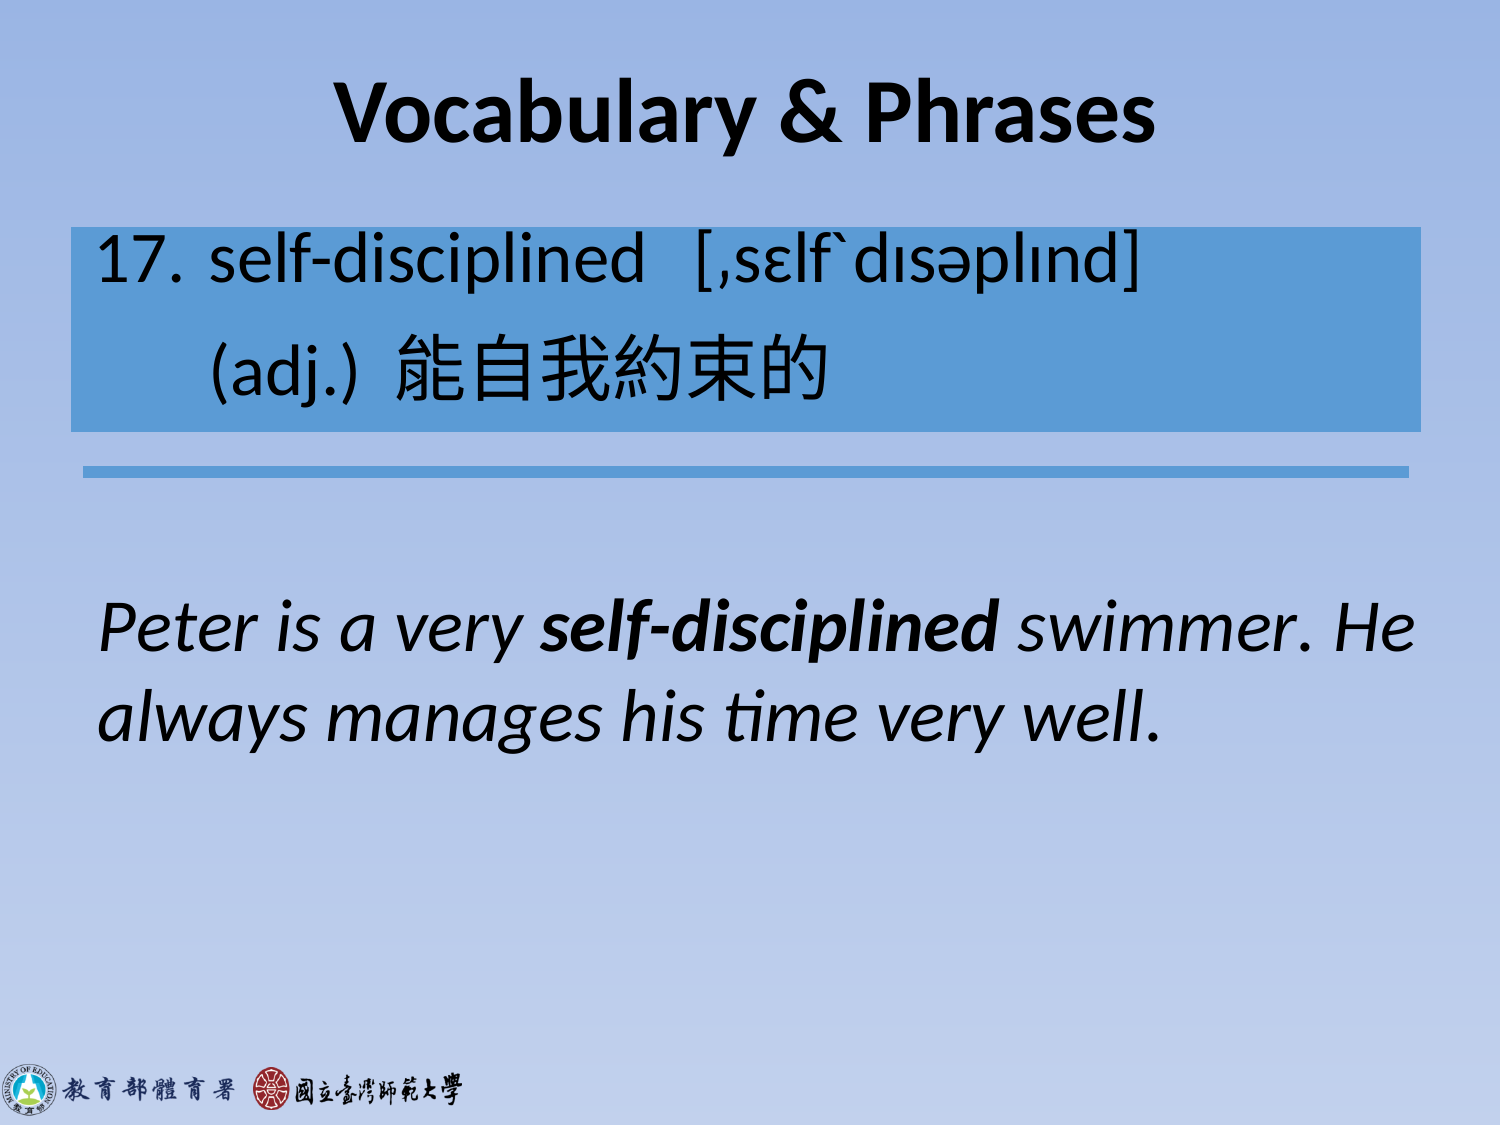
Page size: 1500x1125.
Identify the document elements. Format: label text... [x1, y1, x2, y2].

table_cell [71, 311, 209, 432]
text_box Peter is a very self-disciplined swimmer. He always manages his time very well. [82, 568, 1433, 766]
table_header self-disciplined [209, 227, 693, 311]
table_header 17. [71, 227, 209, 311]
text_box [83, 466, 1409, 478]
table_cell (adj.) 能自我約束的 [209, 311, 1421, 432]
table_header [͵sɛlfˋdɪsəplɪnd] [693, 227, 1421, 311]
title Vocabulary & Phrases [70, 11, 1421, 200]
